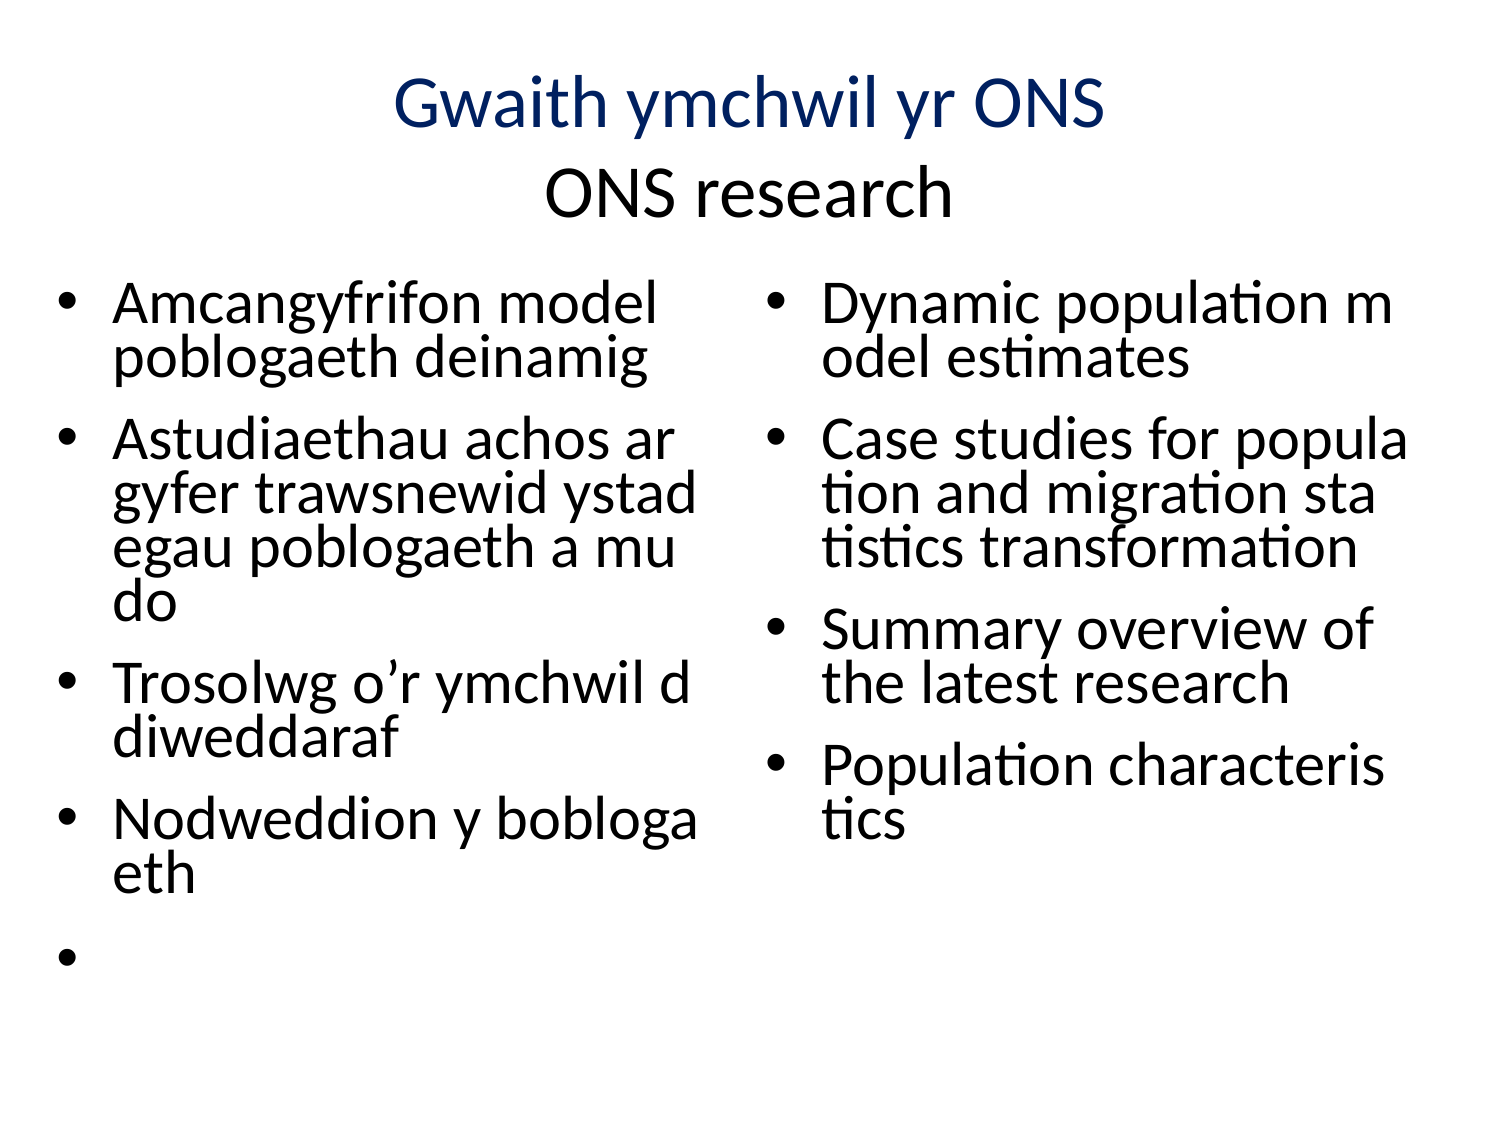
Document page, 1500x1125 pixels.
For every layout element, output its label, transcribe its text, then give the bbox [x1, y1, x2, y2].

title Gwaith ymchwil yr ONS ONS research [75, 45, 1426, 233]
text_box Amcangyfrifon model poblogaeth deinamig Astudiaethau achos ar gyfer trawsnewid ystadegau poblogaeth a mudo Trosolwg o’r ymchwil ddiweddaraf Nodweddion y boblogaeth [41, 262, 717, 1036]
list Dynamic population model estimates Case studies for population and migration statistics transformation Summary overview of the latest research Population characteristics [750, 262, 1426, 1036]
